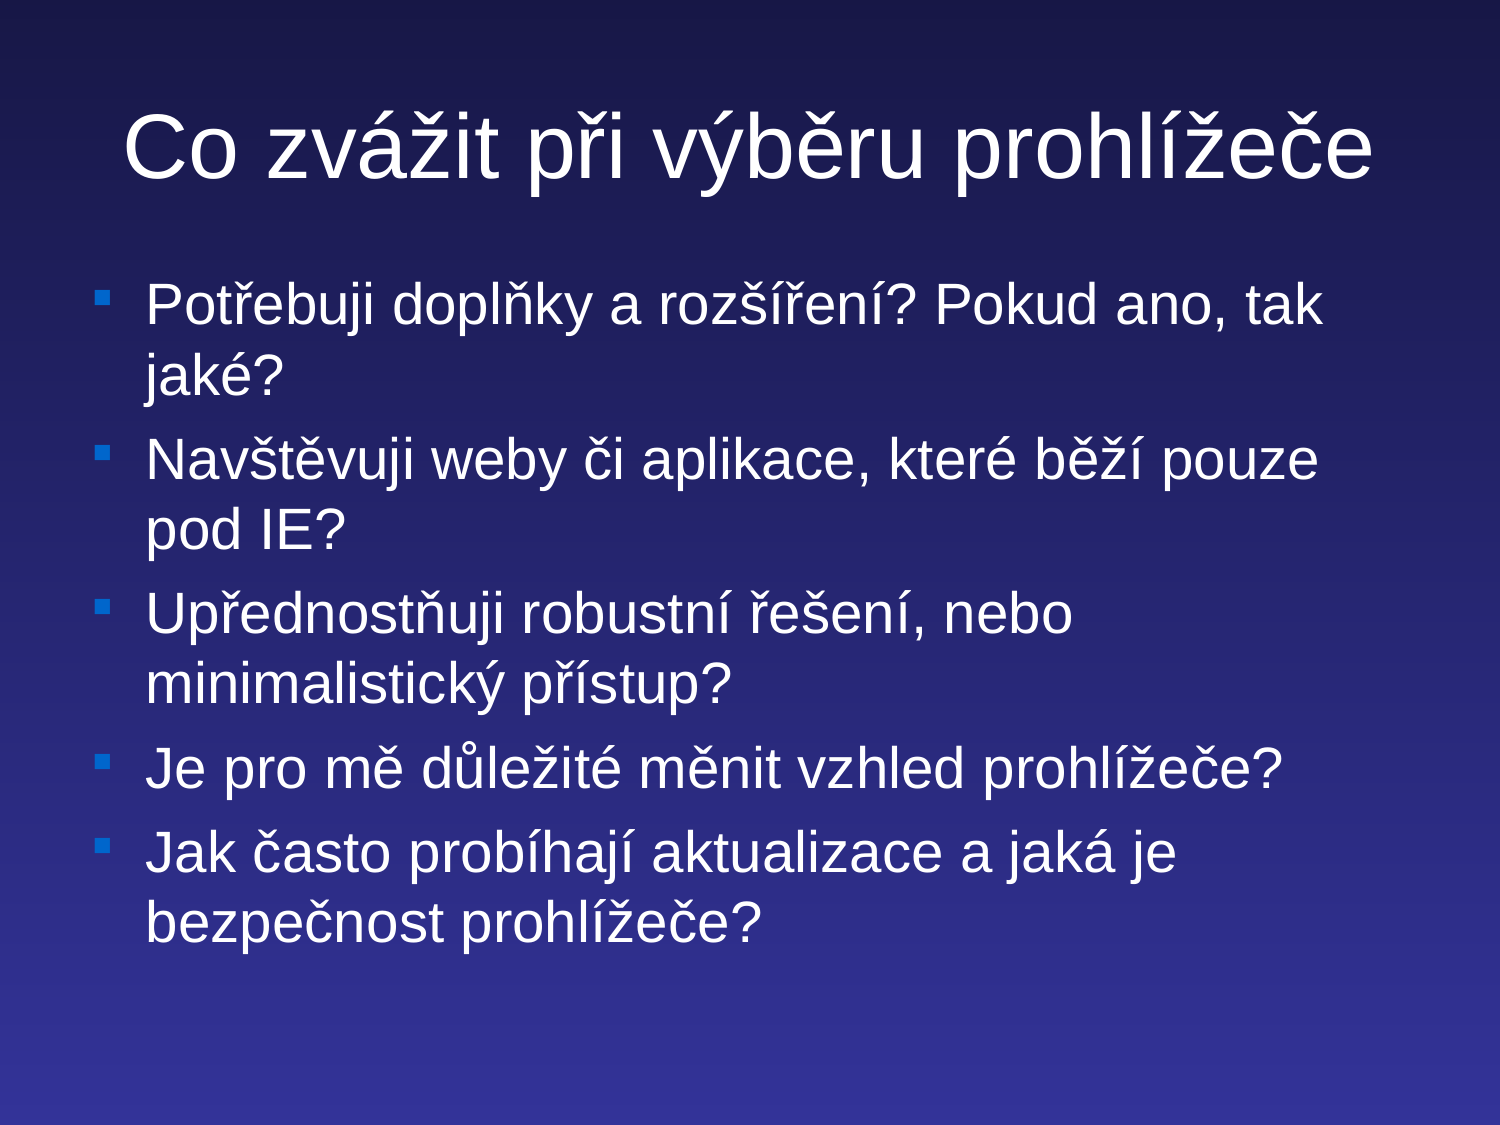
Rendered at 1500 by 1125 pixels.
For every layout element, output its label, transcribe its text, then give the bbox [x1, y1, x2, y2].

list Potřebuji doplňky a rozšíření? Pokud ano, tak jaké? Navštěvuji weby či aplikace, které běží pouze pod IE? Upřednostňuji robustní řešení, nebo minimalistický přístup? Je pro mě důležité měnit vzhled prohlížeče? Jak často probíhají aktualizace a jaká je bezpečnost prohlížeče? [75, 262, 1426, 993]
title Co zvážit při výběru prohlížeče [75, 45, 1426, 233]
